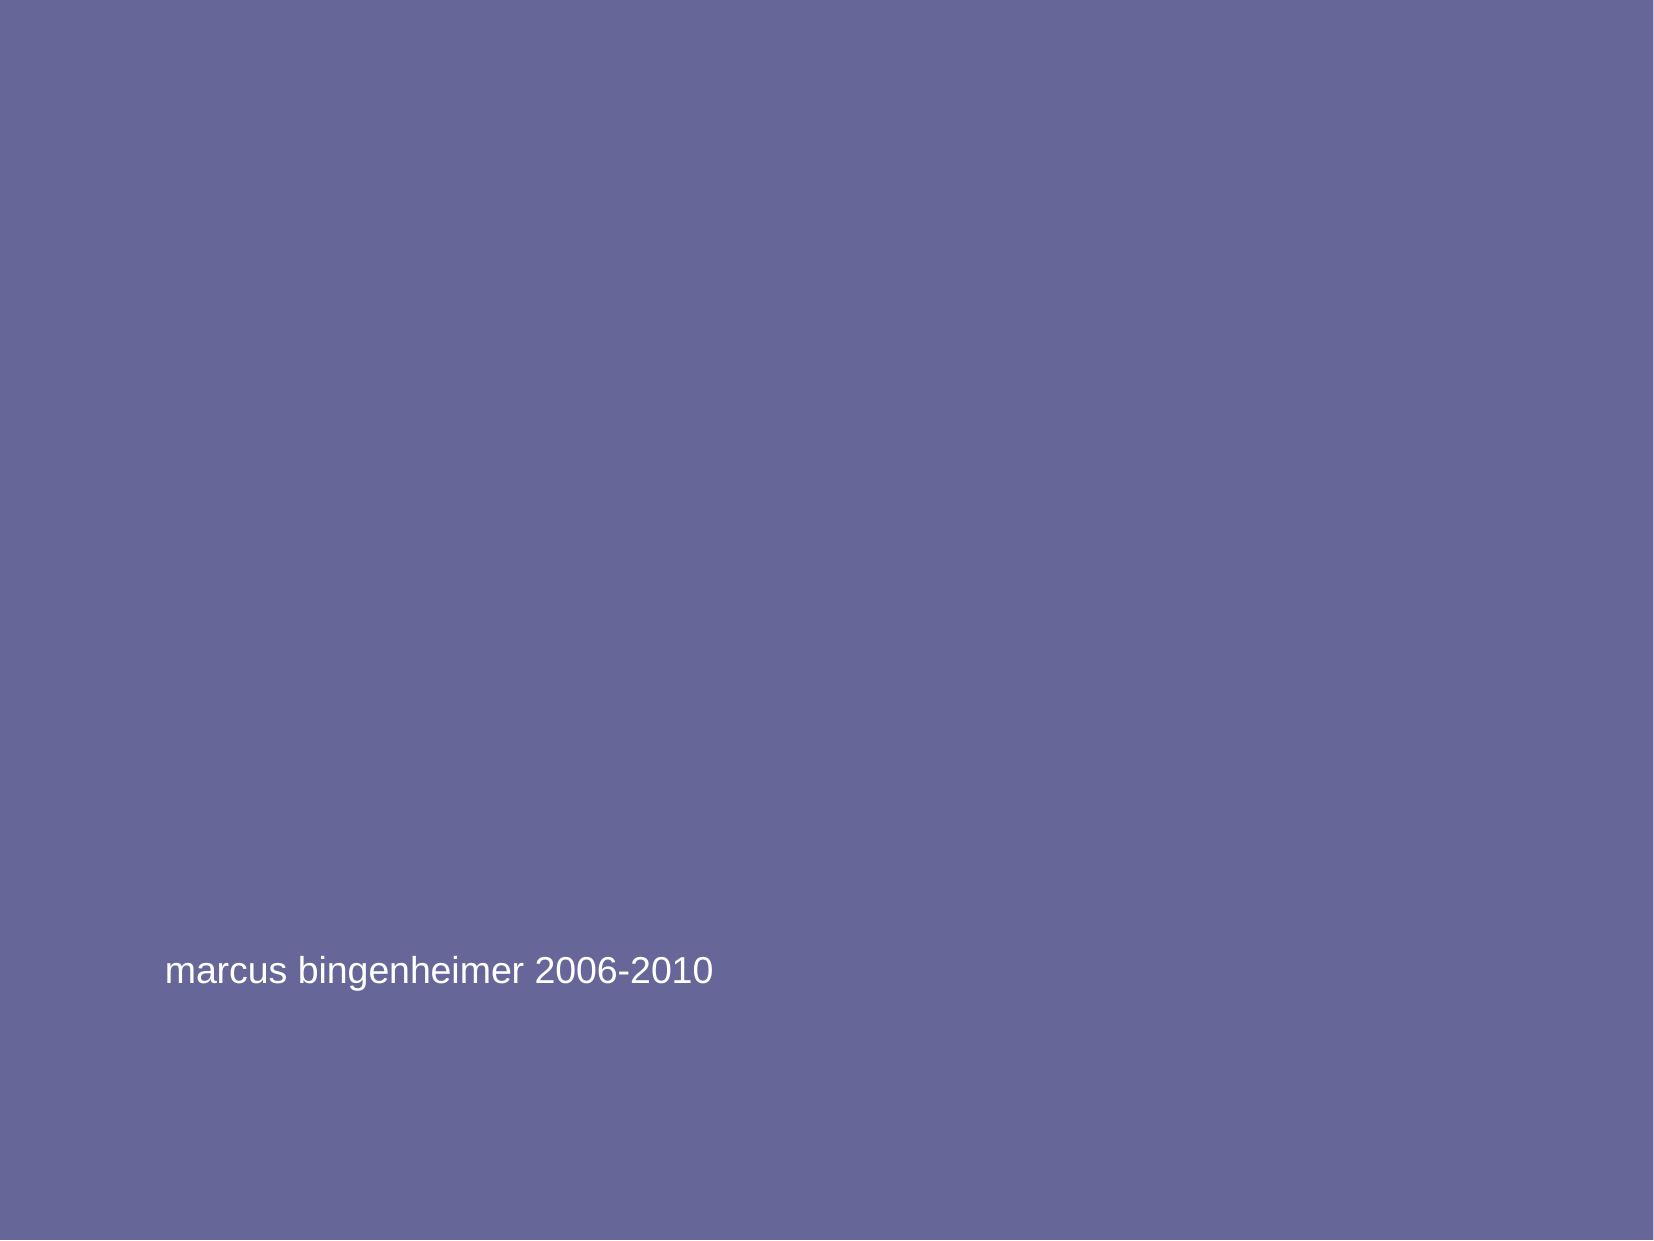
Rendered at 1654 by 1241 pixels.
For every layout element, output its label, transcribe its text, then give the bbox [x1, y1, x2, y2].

text_box marcus bingenheimer 2006-2010 [150, 900, 1501, 999]
